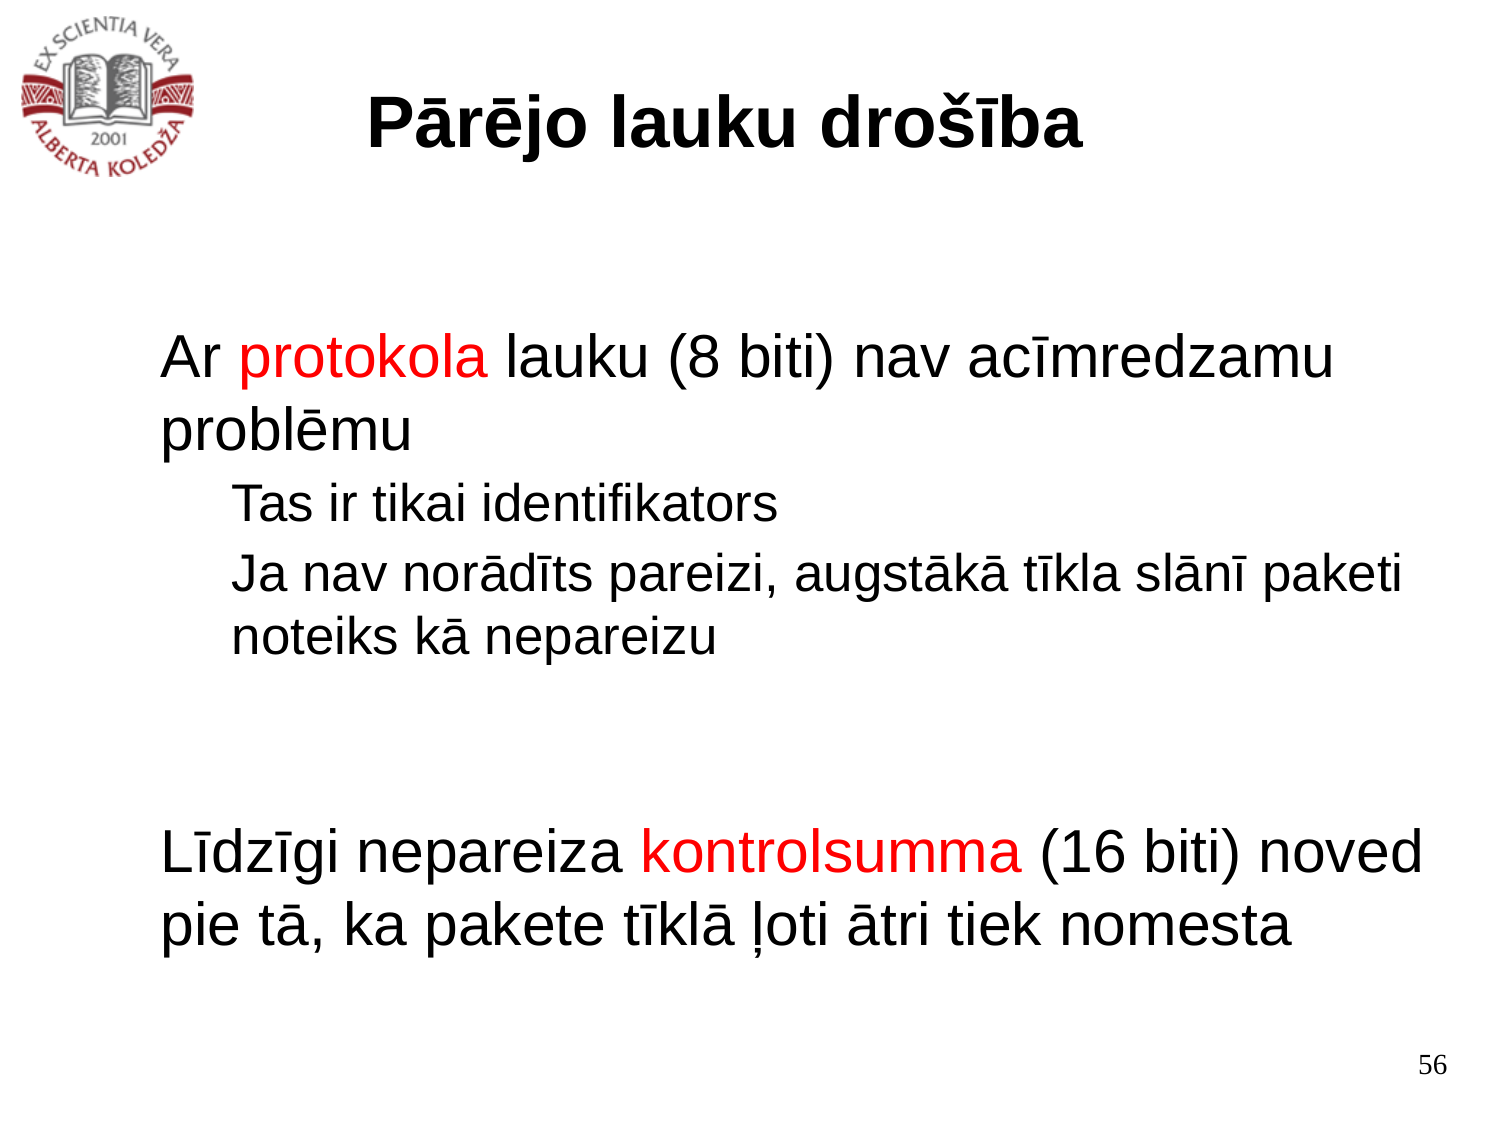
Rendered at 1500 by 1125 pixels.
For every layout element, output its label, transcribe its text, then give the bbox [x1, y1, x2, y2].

title Pārējo lauku drošība [50, 62, 1374, 175]
list Ar protokola lauku (8 biti) nav acīmredzamu problēmu Tas ir tikai identifikators Ja nav norādīts pareizi, augstākā tīkla slānī paketi noteiks kā nepareizu Līdzīgi nepareiza kontrolsumma (16 biti) noved pie tā, ka pakete tīklā ļoti ātri tiek nomesta [74, 200, 1463, 1101]
picture [21, 16, 194, 177]
